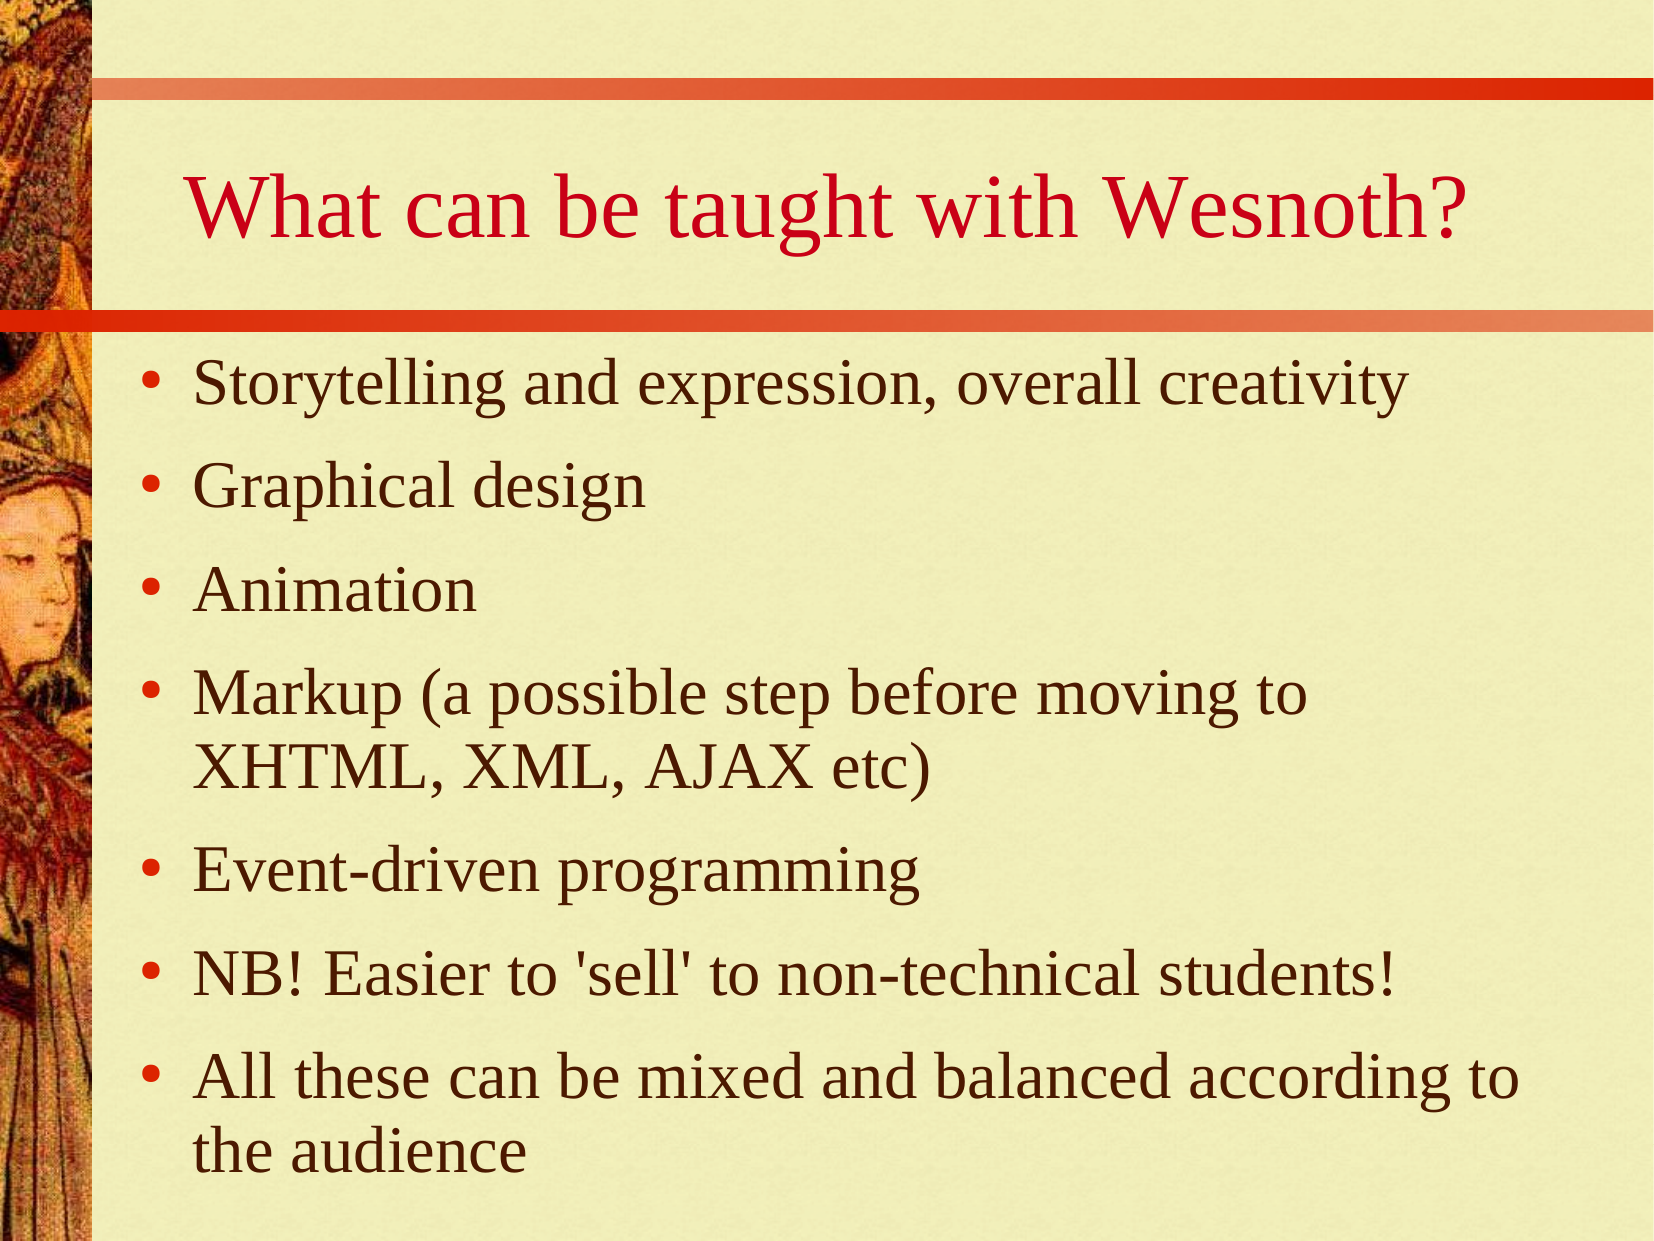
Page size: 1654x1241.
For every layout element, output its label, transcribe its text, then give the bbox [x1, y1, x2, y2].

title What can be taught with Wesnoth? [121, 102, 1534, 311]
picture [0, 332, 1654, 1241]
list Storytelling and expression, overall creativity Graphical design Animation Markup (a possible step before moving to XHTML, XML, AJAX etc) Event-driven programming NB! Easier to 'sell' to non-technical students! All these can be mixed and balanced according to the audience [121, 344, 1534, 1188]
picture [0, 0, 1654, 310]
